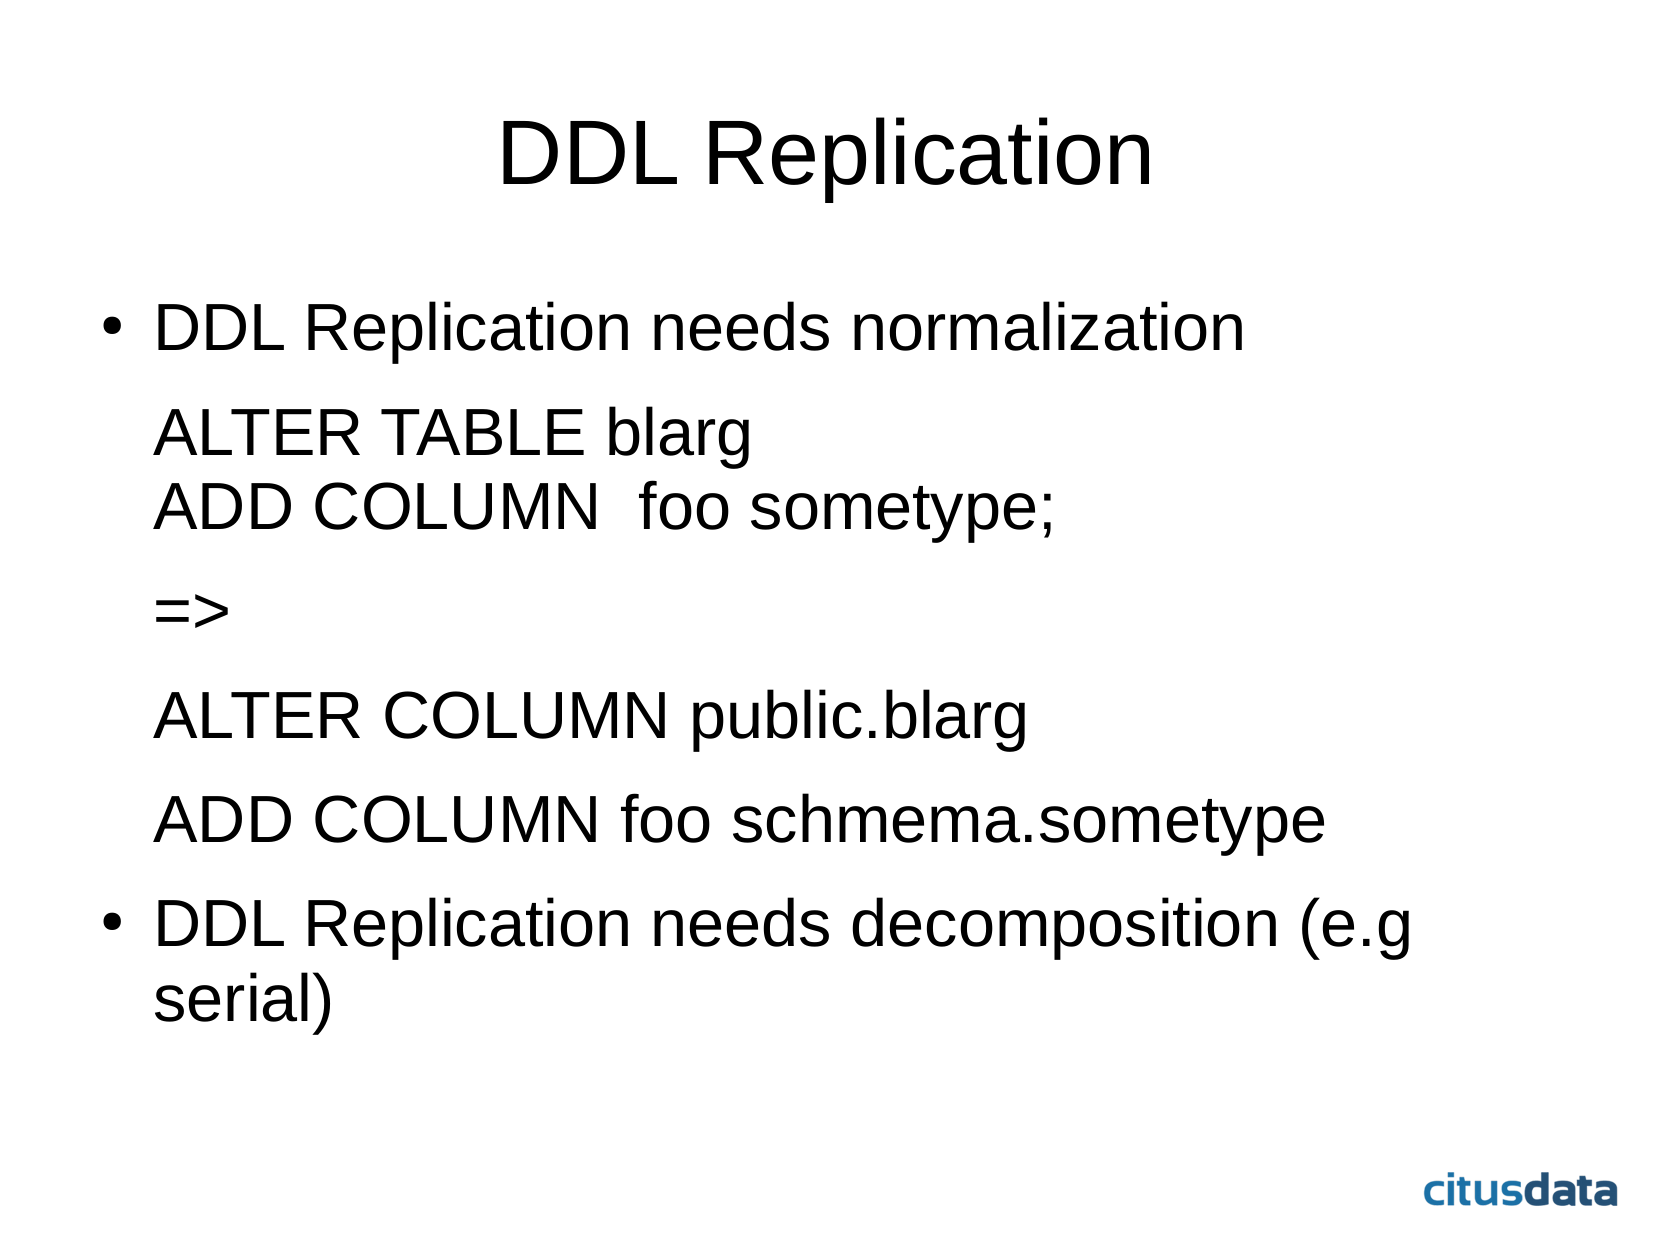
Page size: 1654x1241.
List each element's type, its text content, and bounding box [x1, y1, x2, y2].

list DDL Replication needs normalization ALTER TABLE blarg ADD COLUMN foo sometype; => ALTER COLUMN public.blarg ADD COLUMN foo schmema.sometype DDL Replication needs decomposition (e.g serial) [82, 290, 1571, 1096]
picture [1420, 1167, 1622, 1209]
title DDL Replication [82, 49, 1571, 257]
